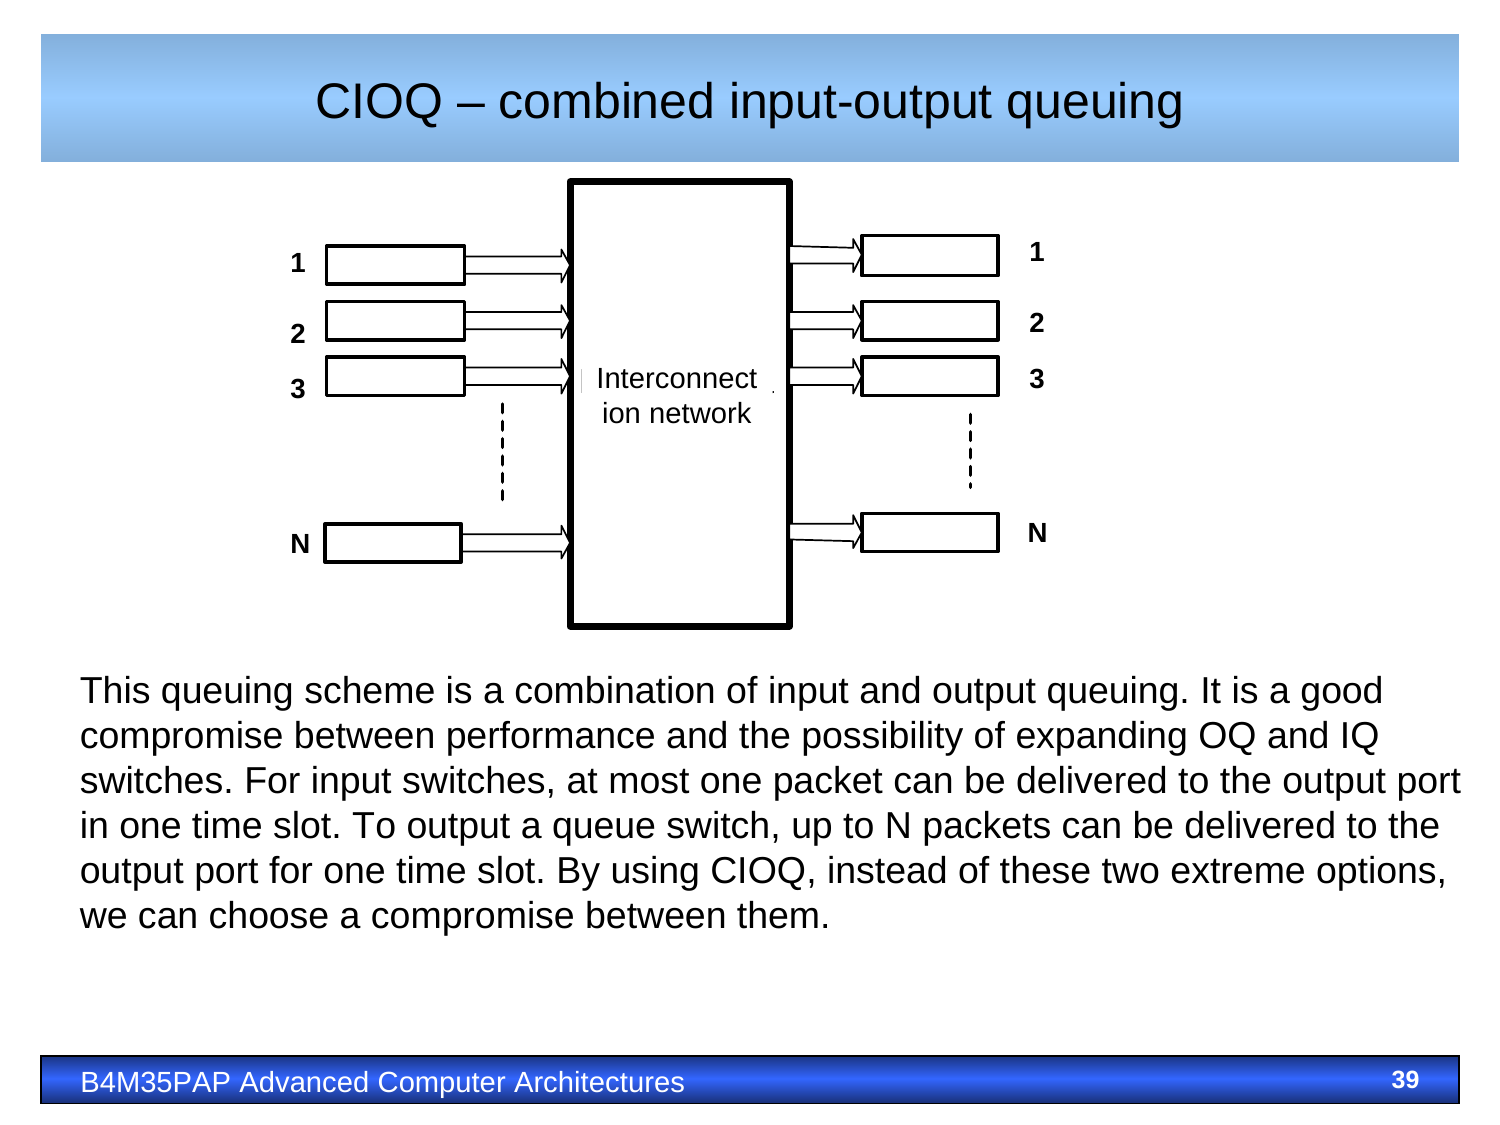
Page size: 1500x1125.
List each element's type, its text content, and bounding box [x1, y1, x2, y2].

title CIOQ – combined input-output queuing [41, 34, 1459, 162]
text_box Interconnection network [581, 316, 773, 437]
list This queuing scheme is a combination of input and output queuing. It is a good compromise between performance and the possibility of expanding OQ and IQ switches. For input switches, at most one packet can be delivered to the output port in one time slot. To output a queue switch, up to N packets can be delivered to the output port for one time slot. By using CIOQ, instead of these two extreme options, we can choose a compromise between them. [64, 658, 1500, 983]
chart [269, 174, 1070, 636]
